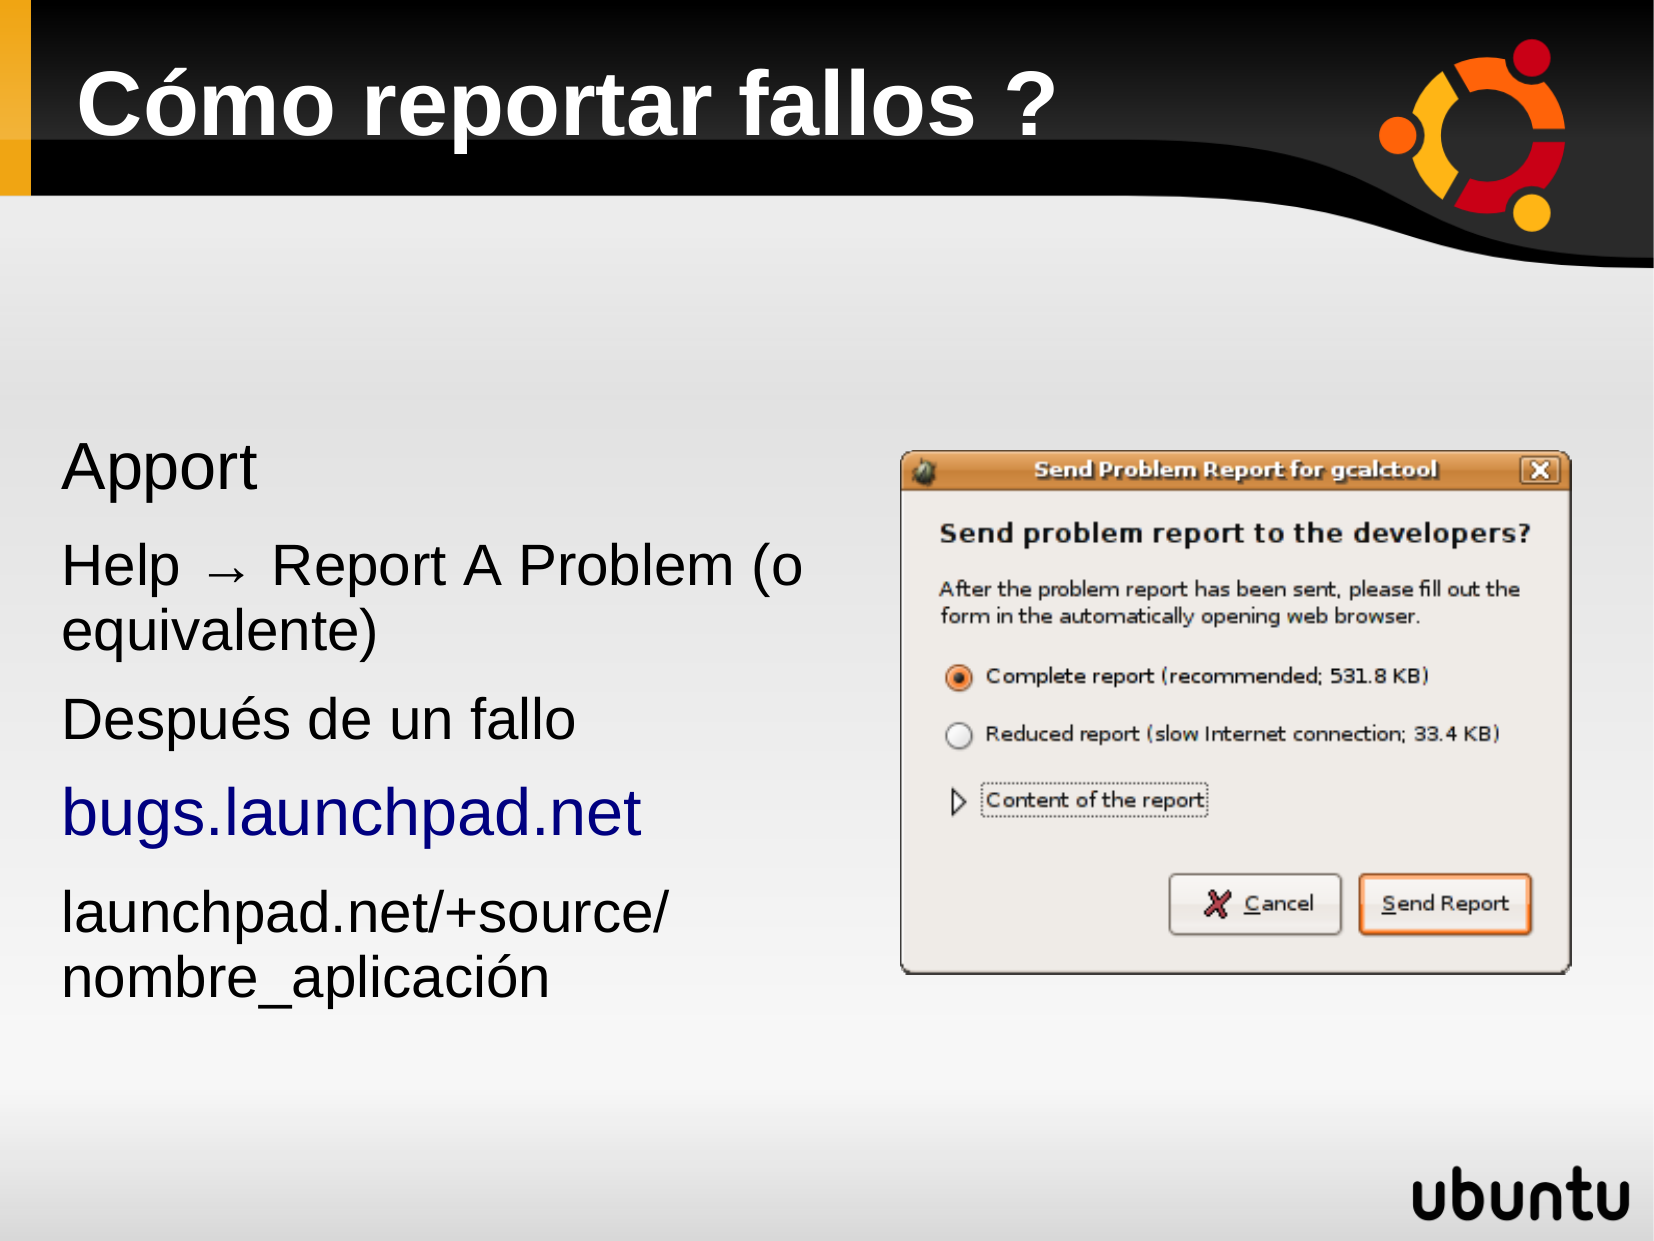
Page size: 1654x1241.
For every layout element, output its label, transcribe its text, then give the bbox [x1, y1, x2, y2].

list Apport Help → Report A Problem (o equivalente) Después de un fallo bugs.launchpad.net launchpad.net/+source/nombre_aplicación [61, 428, 901, 1010]
picture [0, 0, 1654, 1241]
title Cómo reportar fallos ? [76, 0, 1565, 208]
